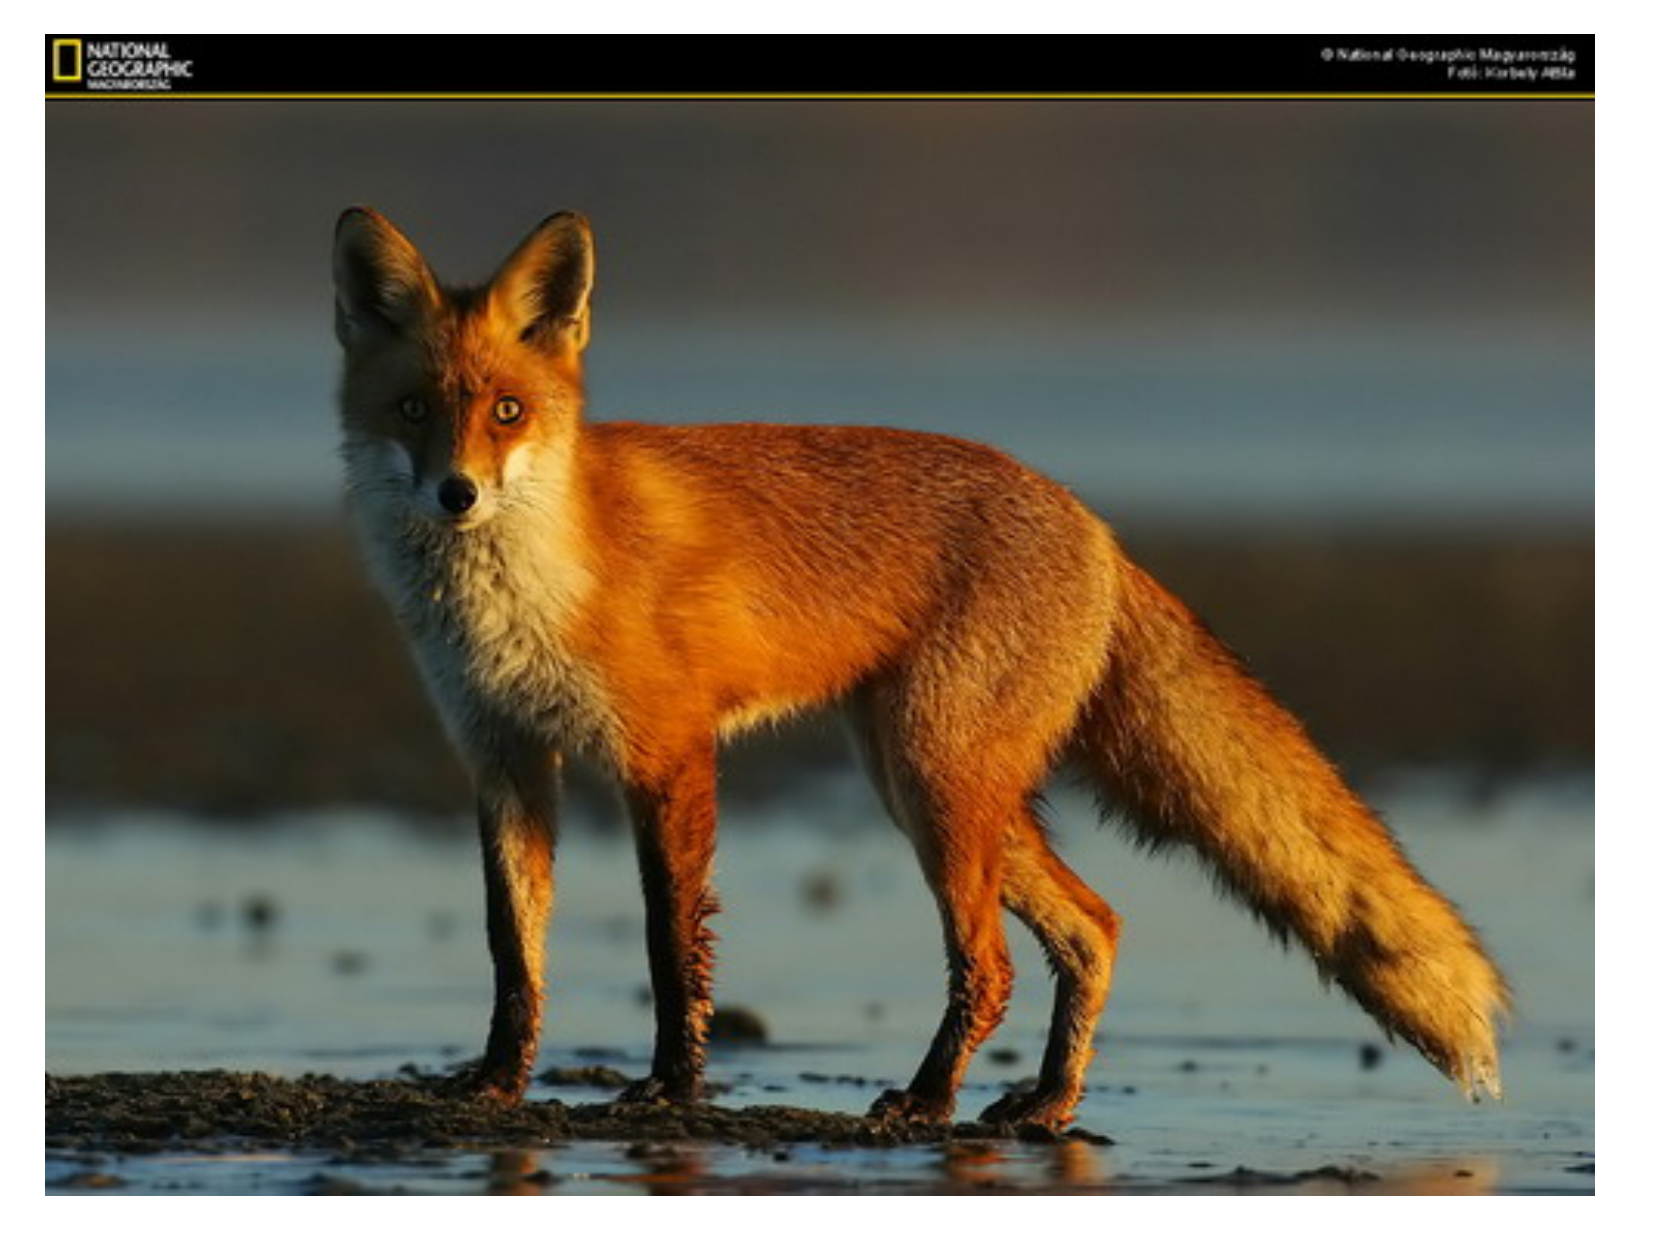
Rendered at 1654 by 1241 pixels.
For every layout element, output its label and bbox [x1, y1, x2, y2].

picture [45, 34, 1595, 1196]
